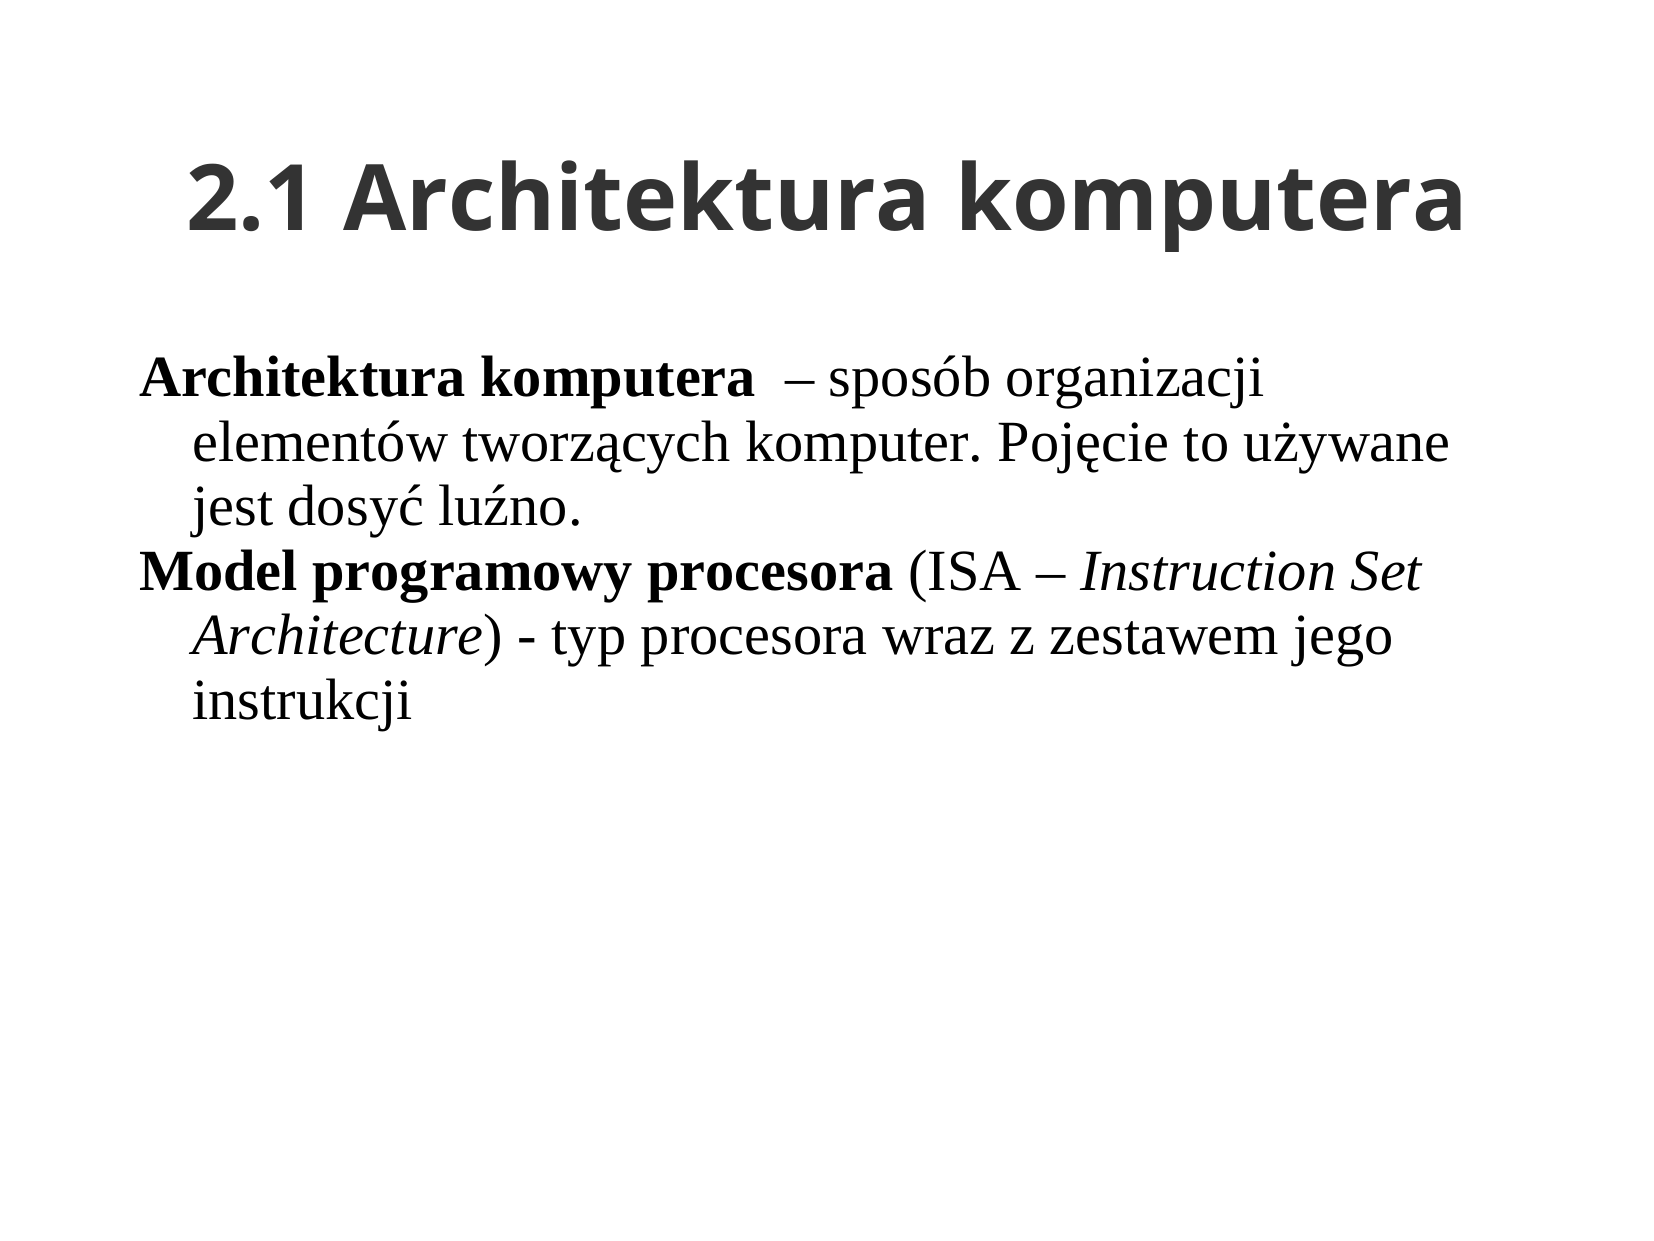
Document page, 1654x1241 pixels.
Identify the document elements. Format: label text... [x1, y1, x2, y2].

list Architektura komputera – sposób organizacji elementów tworzących komputer. Pojęcie to używane jest dosyć luźno. Model programowy procesora (ISA – Instruction Set Architecture) - typ procesora wraz z zestawem jego instrukcji [121, 344, 1534, 1112]
title 2.1 Architektura komputera [121, 91, 1534, 299]
